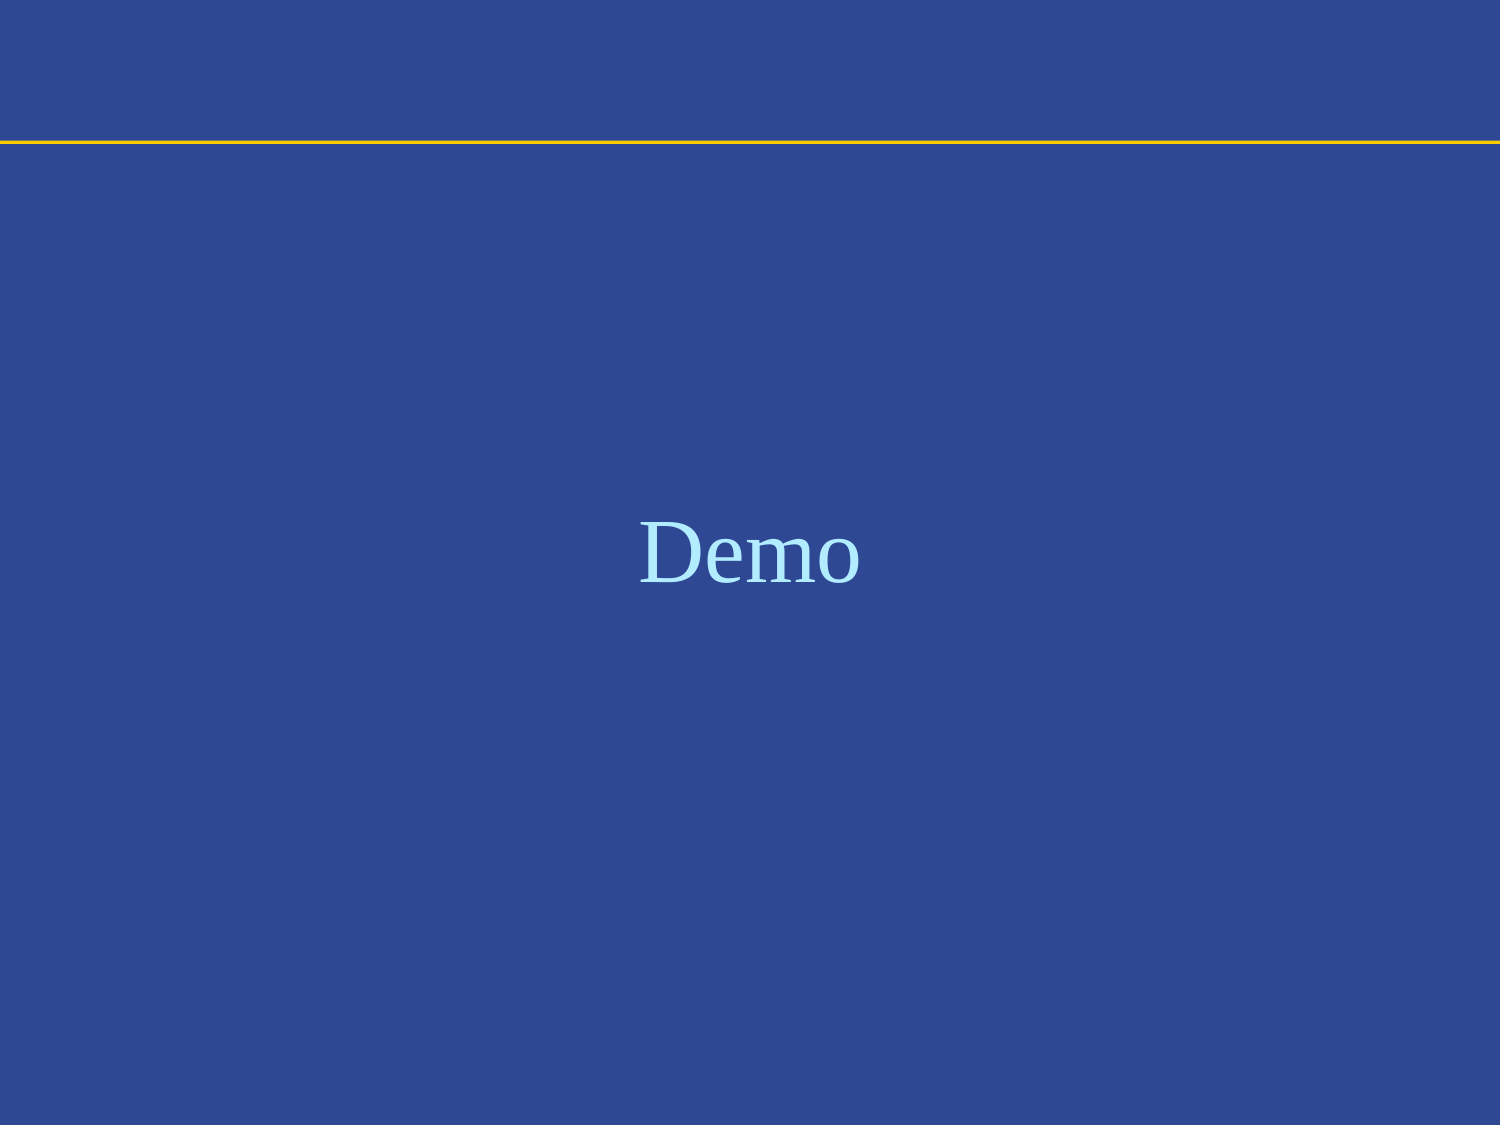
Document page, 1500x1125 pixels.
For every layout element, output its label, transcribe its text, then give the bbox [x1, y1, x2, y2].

title Demo [110, 450, 1392, 653]
